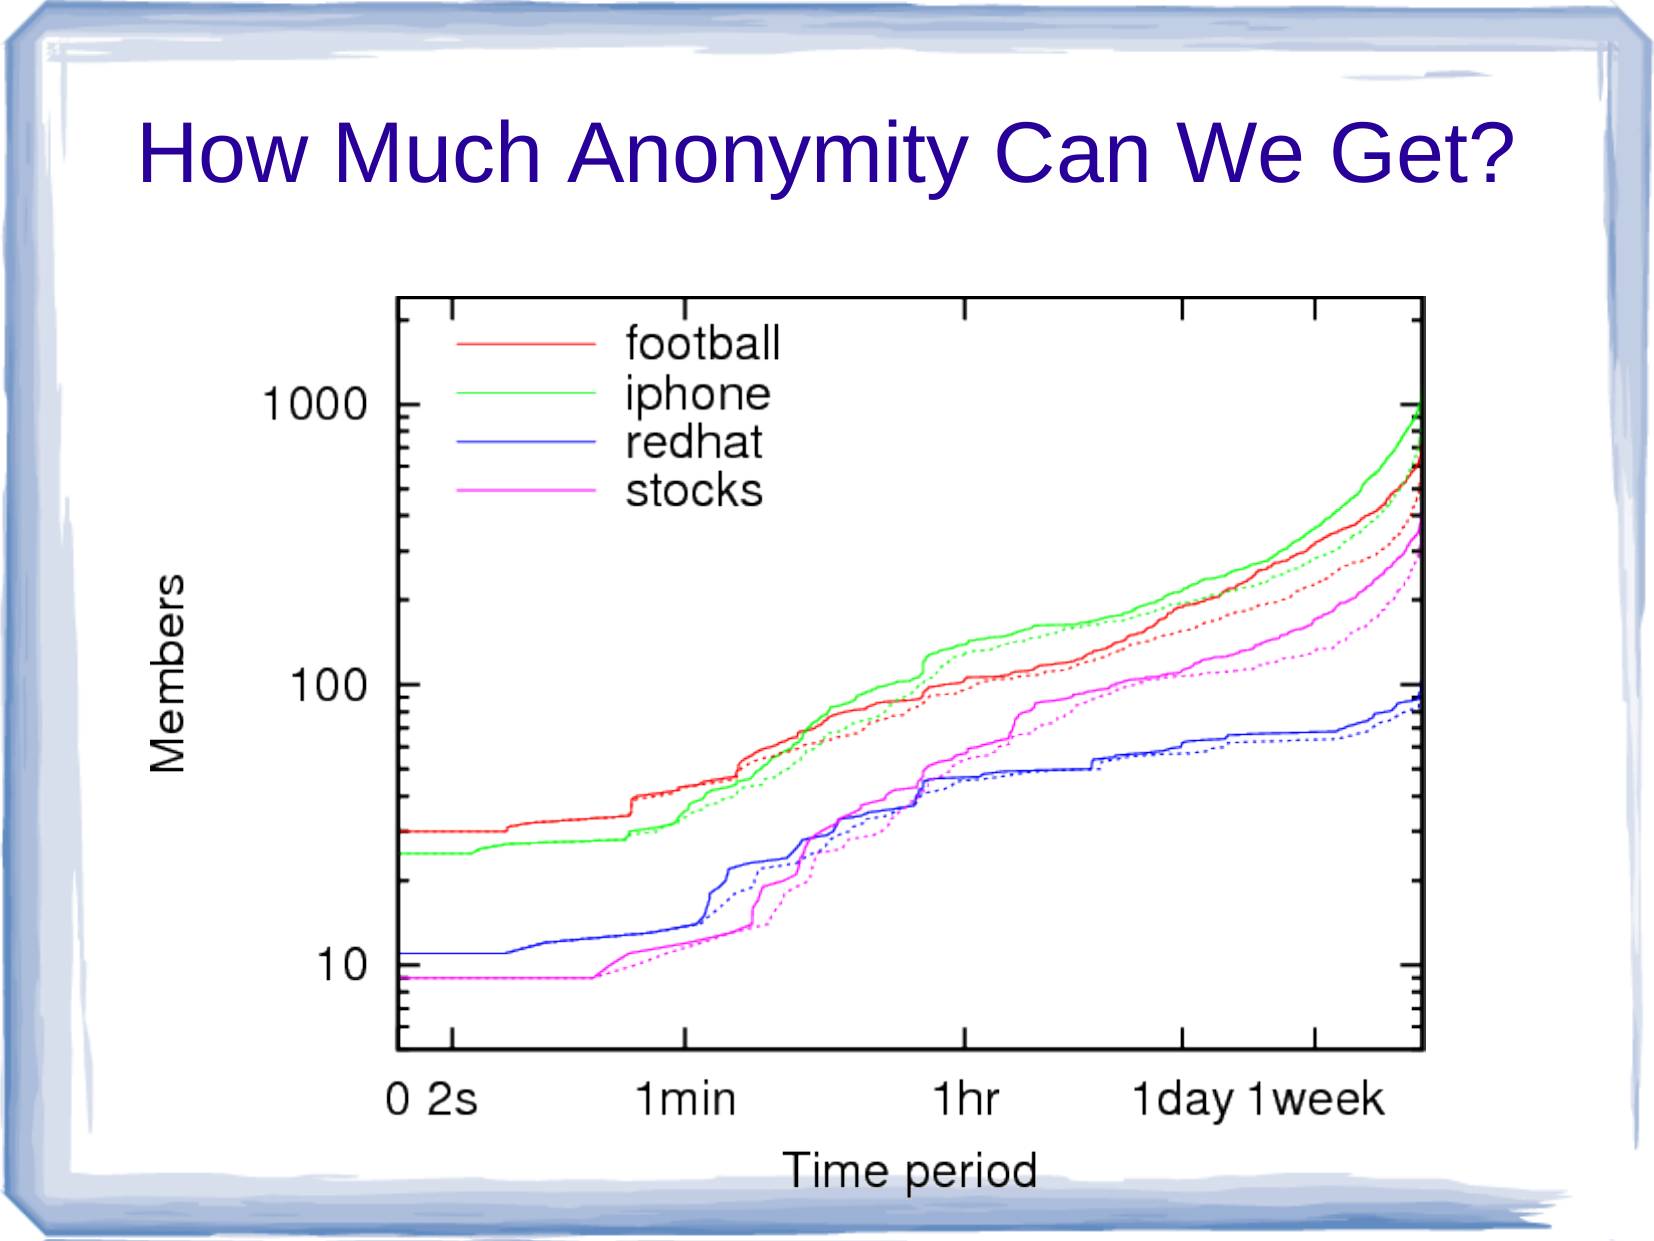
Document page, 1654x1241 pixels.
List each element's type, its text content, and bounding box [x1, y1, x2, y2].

title How Much Anonymity Can We Get? [82, 49, 1571, 257]
picture [0, 0, 1654, 1241]
